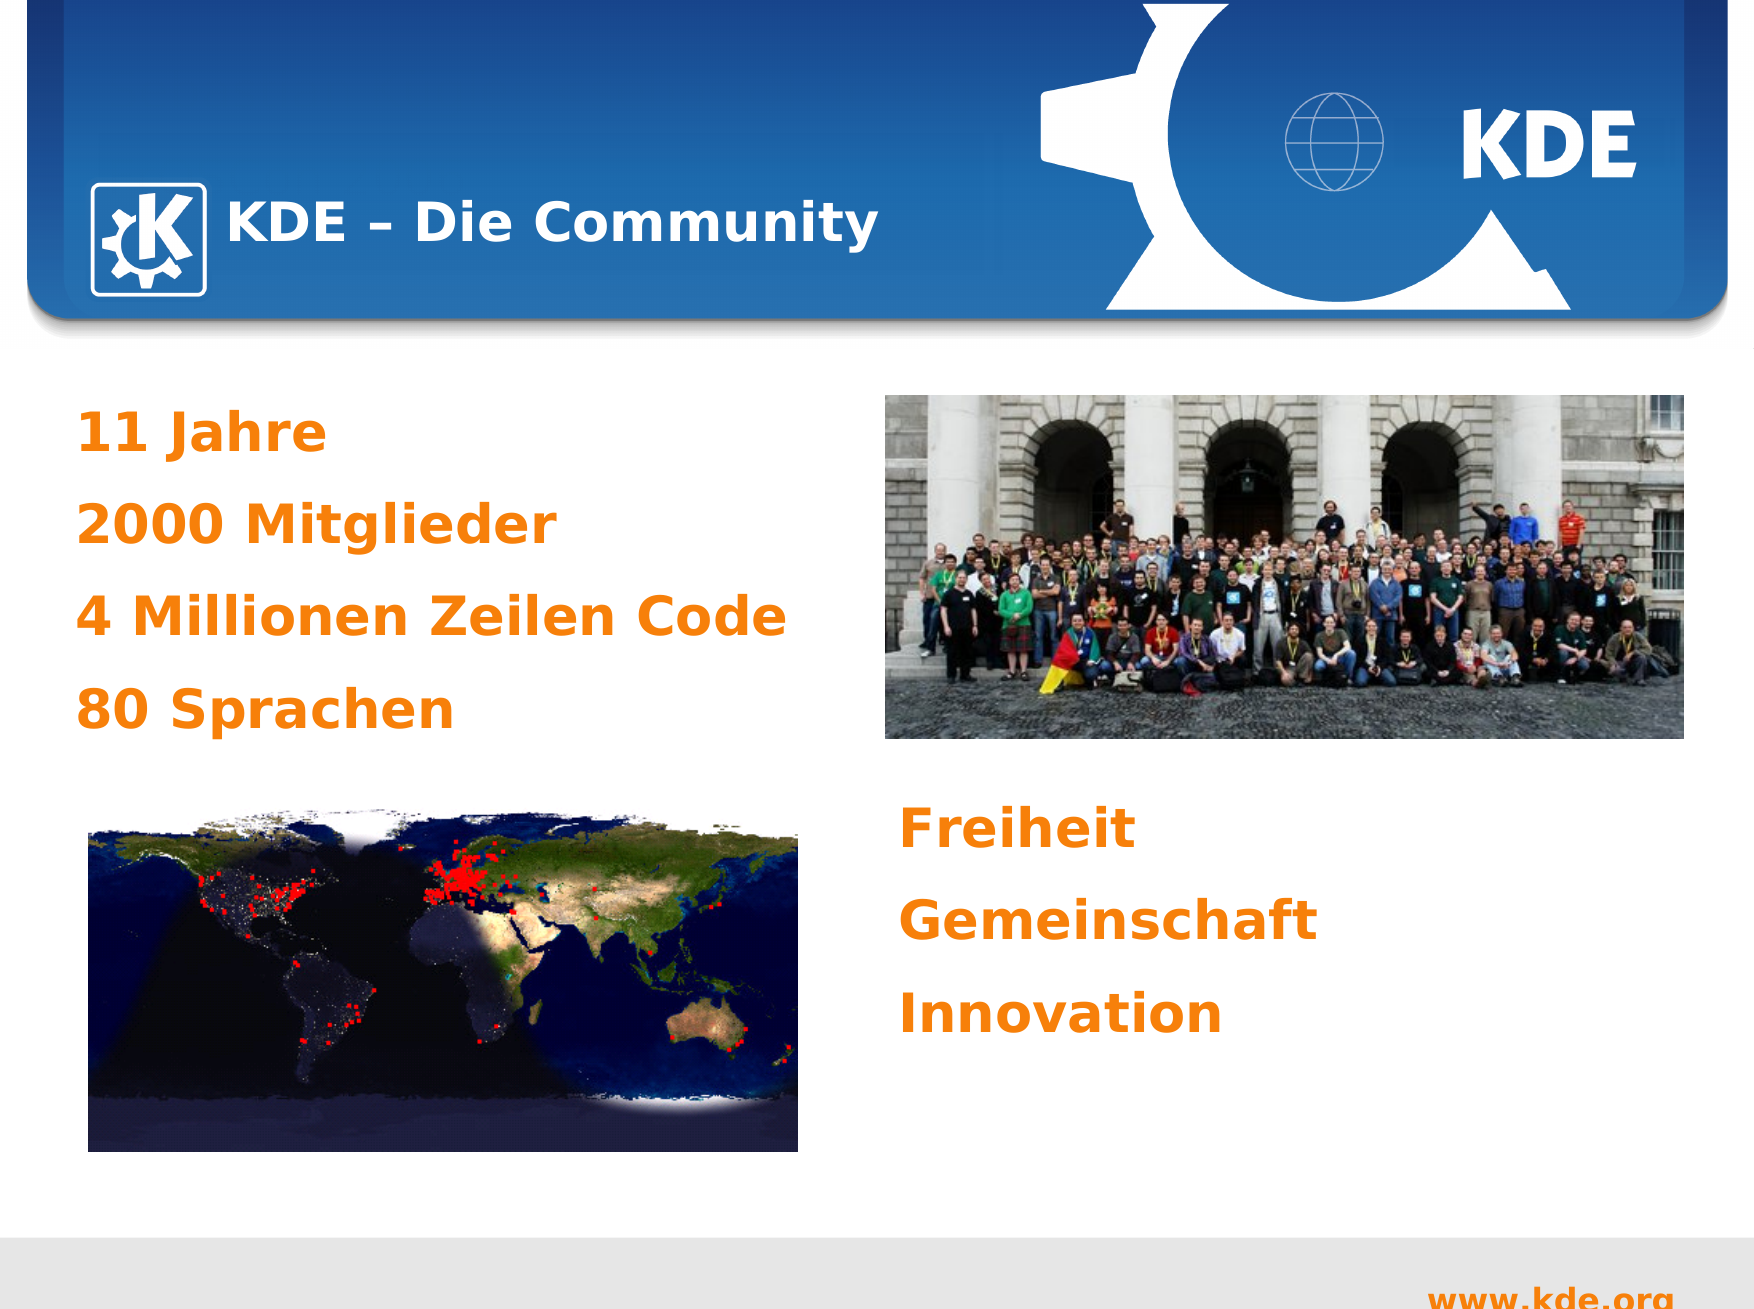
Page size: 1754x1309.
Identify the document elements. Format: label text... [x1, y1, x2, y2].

title KDE – Die Community [225, 181, 1126, 265]
list 11 Jahre 2000 Mitglieder 4 Millionen Zeilen Code 80 Sprachen [75, 400, 846, 1152]
list Freiheit Gemeinschaft Innovation [880, 797, 1651, 1148]
picture [885, 395, 1684, 739]
picture [0, 0, 1754, 349]
